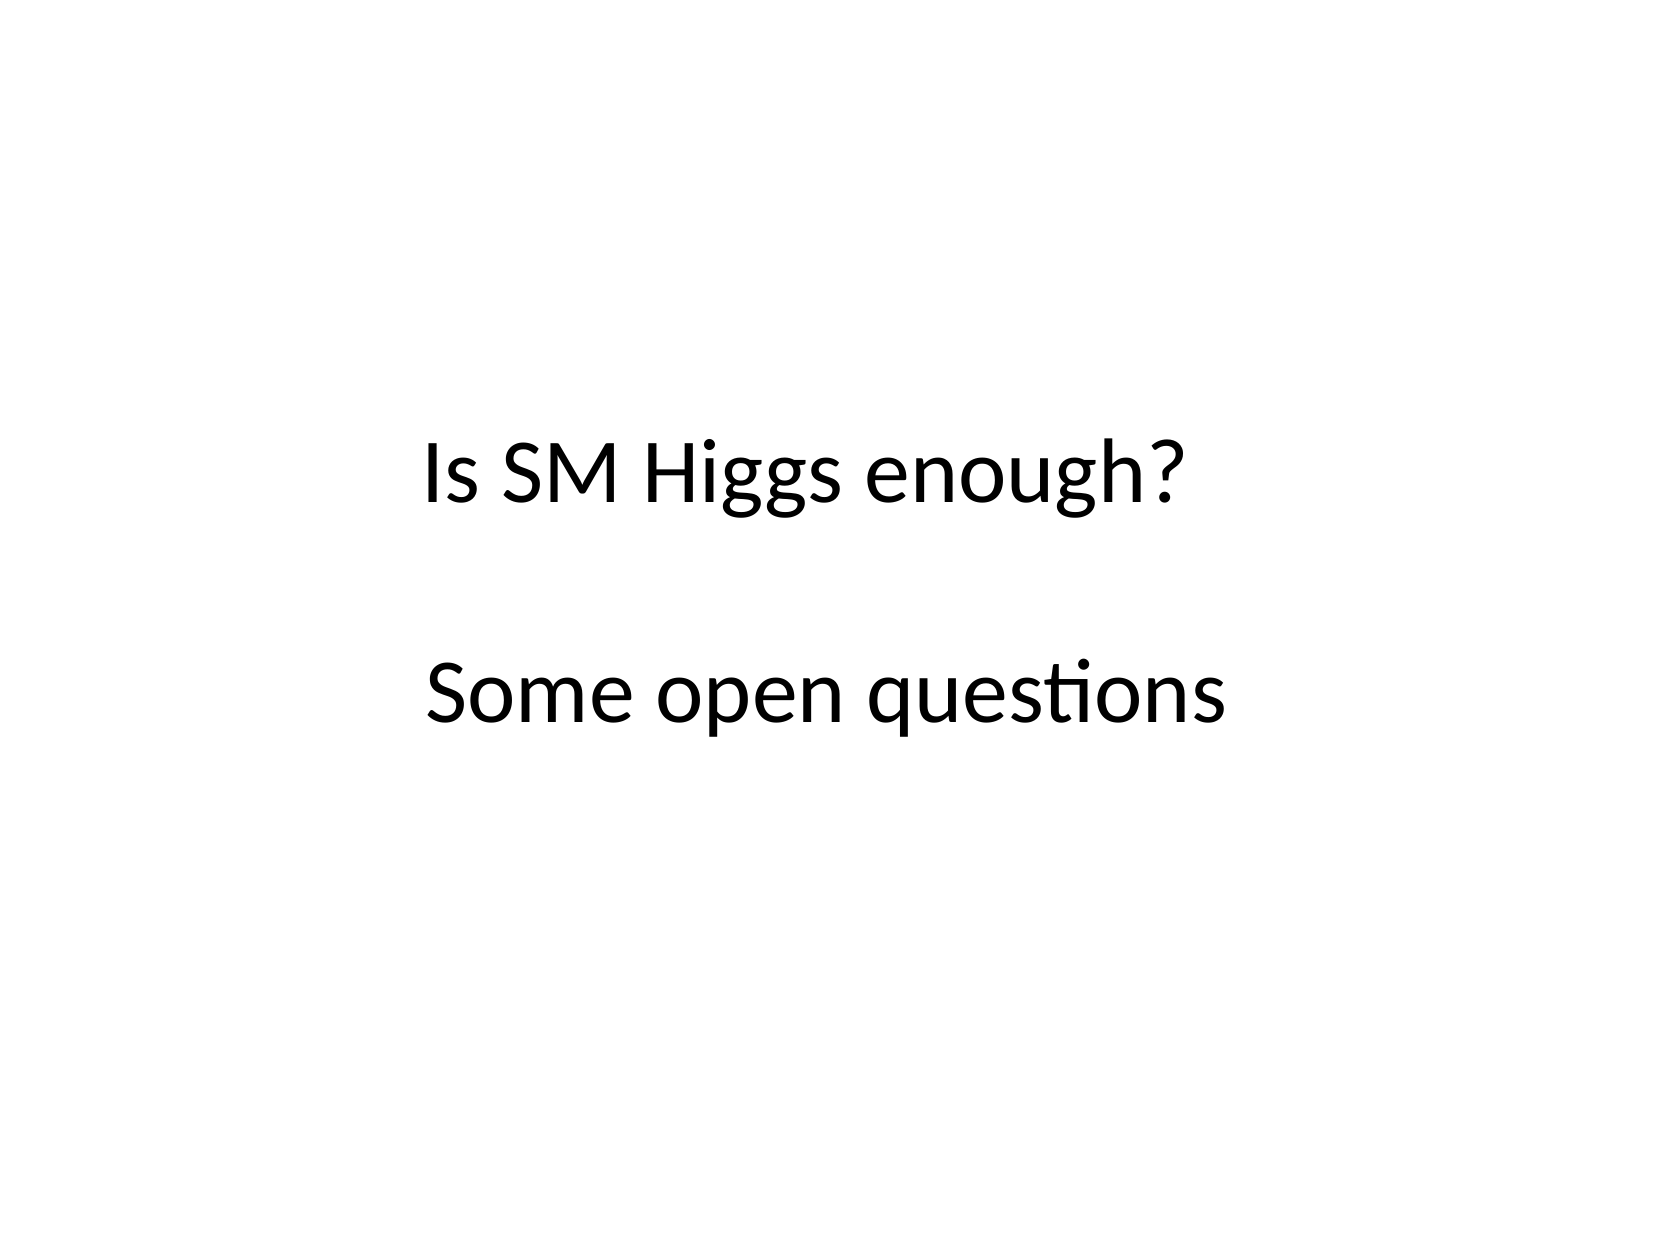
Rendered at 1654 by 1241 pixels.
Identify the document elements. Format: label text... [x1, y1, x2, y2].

title Is SM Higgs enough? Some open questions [82, 73, 1571, 1131]
